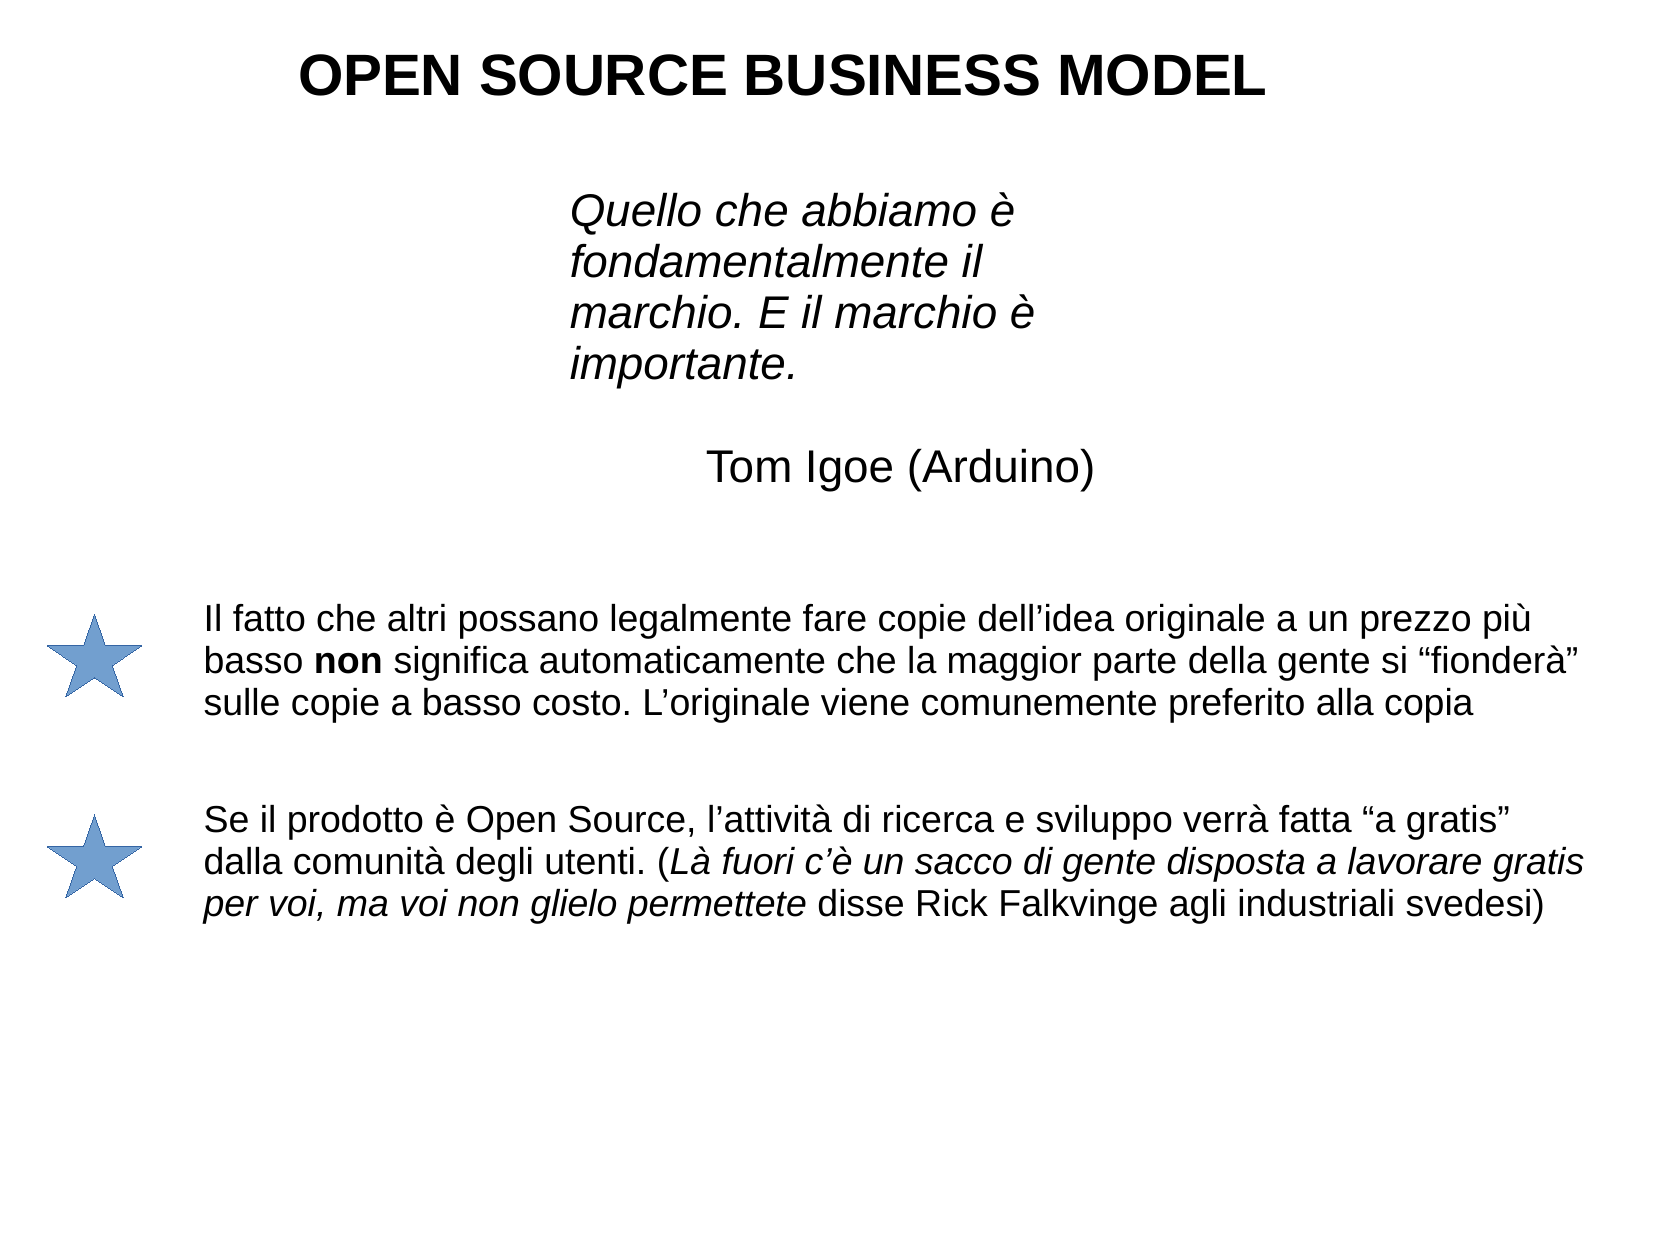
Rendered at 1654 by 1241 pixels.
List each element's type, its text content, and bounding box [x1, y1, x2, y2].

text_box Quello che abbiamo è fondamentalmente il marchio. E il marchio è importante. Tom Igoe (Arduino) [555, 177, 1111, 500]
text_box OPEN SOURCE BUSINESS MODEL [283, 35, 1501, 116]
text_box [47, 614, 142, 697]
text_box Se il prodotto è Open Source, l’attività di ricerca e sviluppo verrà fatta “a gratis” dalla comunità degli utenti. (Là fuori c’è un sacco di gente disposta a lavorare gratis per voi, ma voi non glielo permettete disse Rick Falkvinge agli industriali svedesi) [188, 791, 1607, 945]
text_box Il fatto che altri possano legalmente fare copie dell’idea originale a un prezzo più basso non significa automaticamente che la maggior parte della gente si “fionderà” sulle copie a basso costo. L’originale viene comunemente preferito alla copia [188, 590, 1607, 745]
text_box [47, 814, 142, 898]
